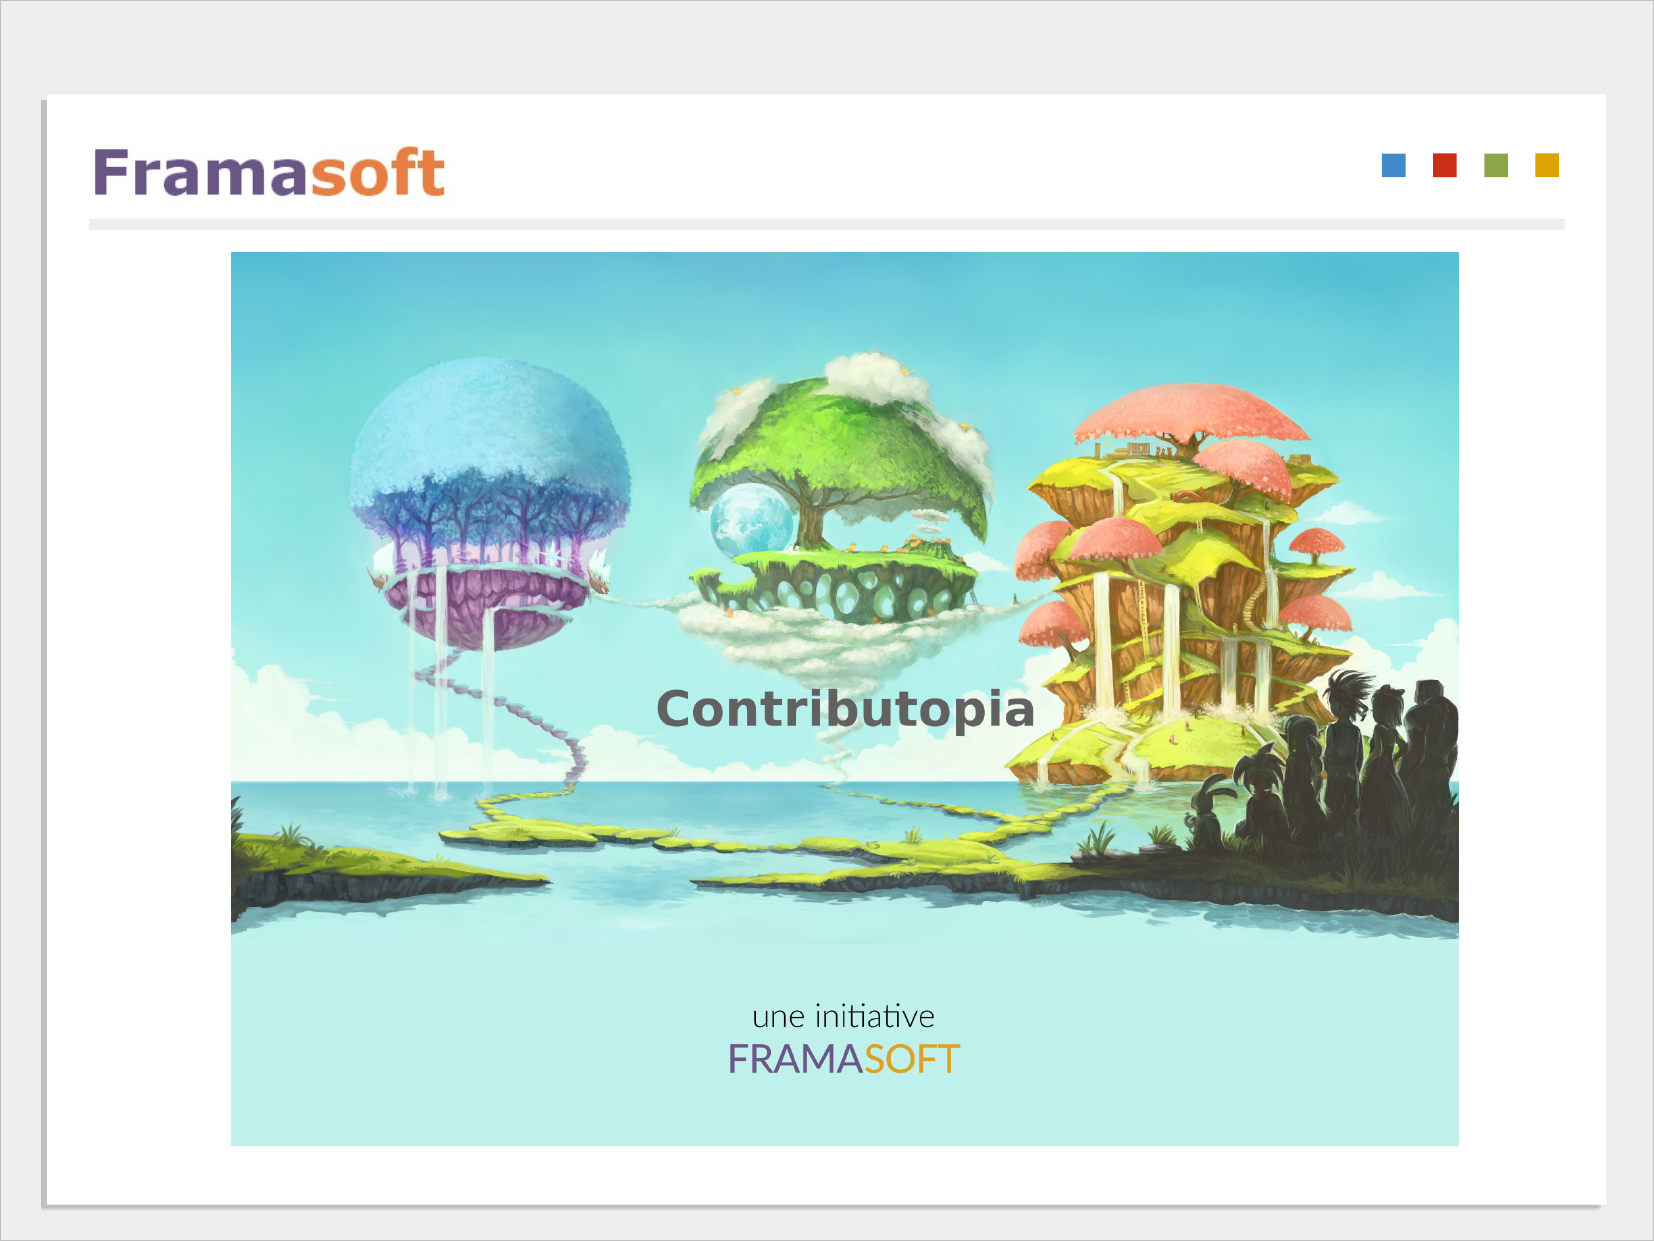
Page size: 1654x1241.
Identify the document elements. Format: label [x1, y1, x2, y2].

text_box [0, 0, 1654, 1241]
picture [54, 104, 508, 225]
picture [231, 252, 1459, 1146]
